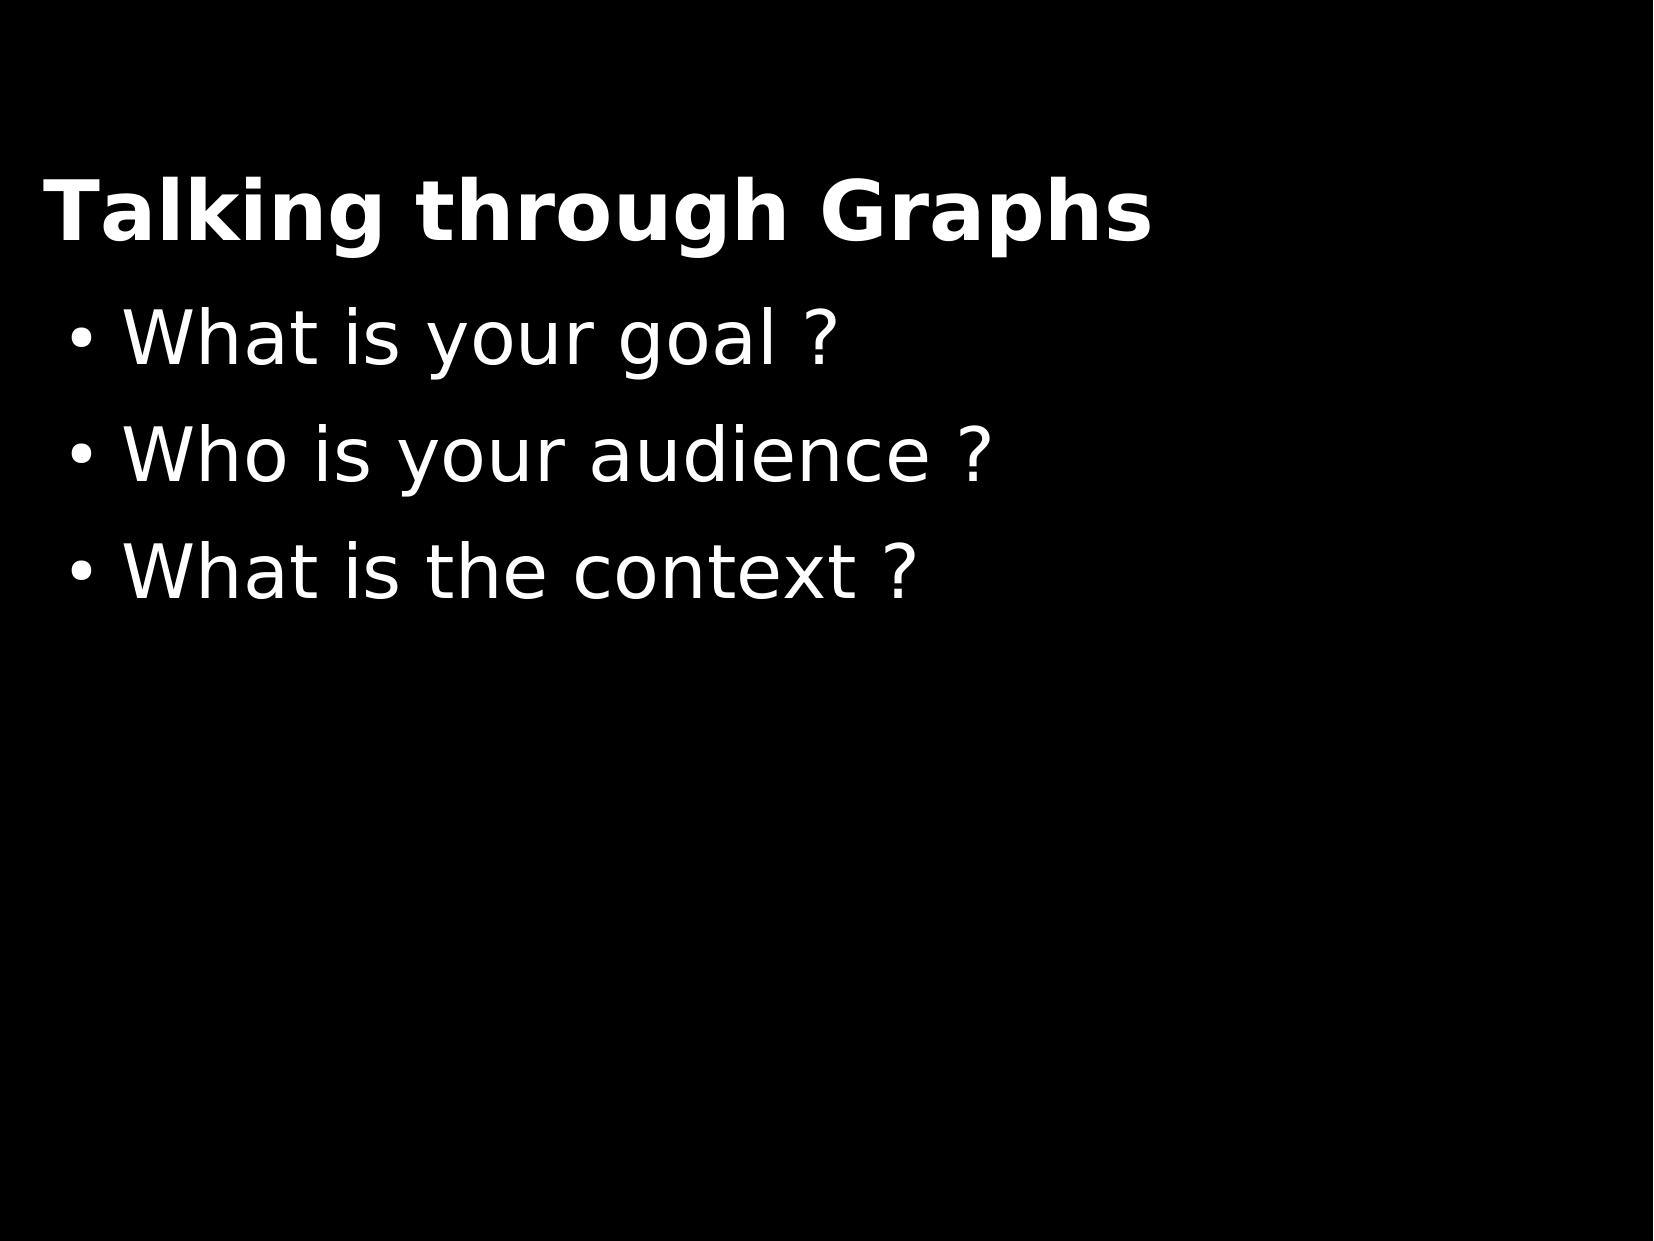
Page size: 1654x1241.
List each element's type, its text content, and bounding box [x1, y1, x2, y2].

title Talking through Graphs [43, 137, 1581, 287]
list What is your goal ? Who is your audience ? What is the context ? [50, 295, 1571, 1099]
